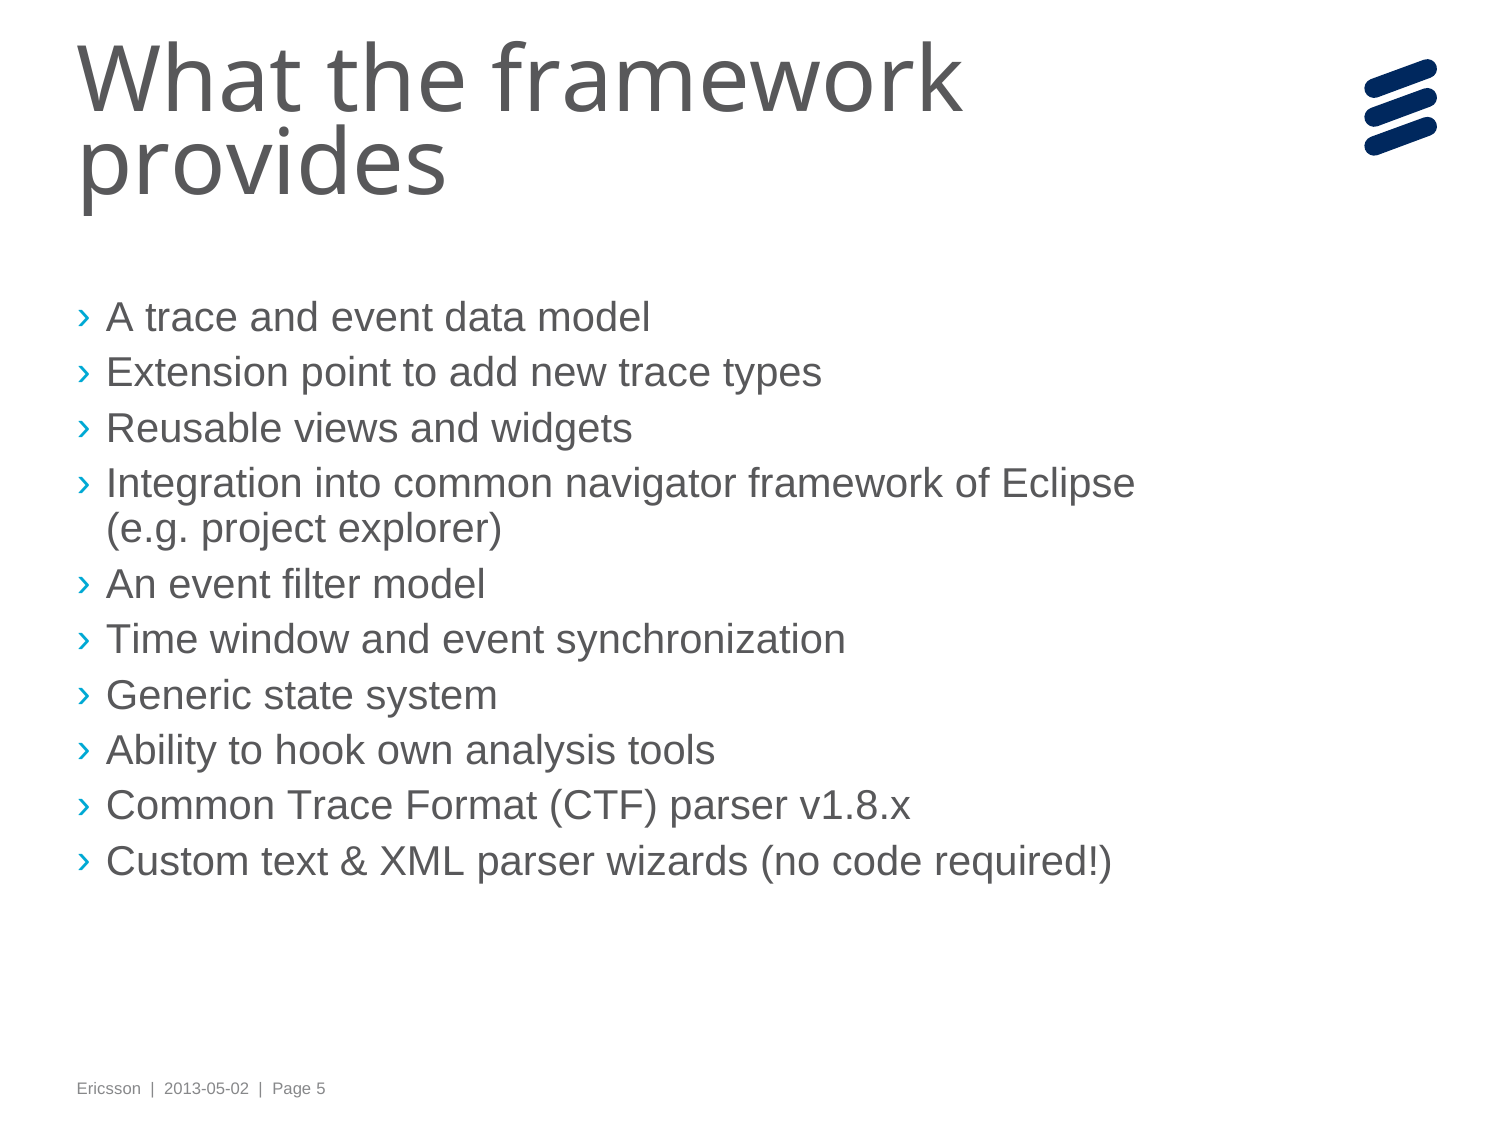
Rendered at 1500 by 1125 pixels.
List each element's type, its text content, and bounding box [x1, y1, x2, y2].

title What the framework provides [64, 39, 1295, 218]
list A trace and event data model Extension point to add new trace types Reusable views and widgets Integration into common navigator framework of Eclipse (e.g. project explorer) An event filter model Time window and event synchronization Generic state system Ability to hook own analysis tools Common Trace Format (CTF) parser v1.8.x Custom text & XML parser wizards (no code required!) [65, 295, 1436, 928]
